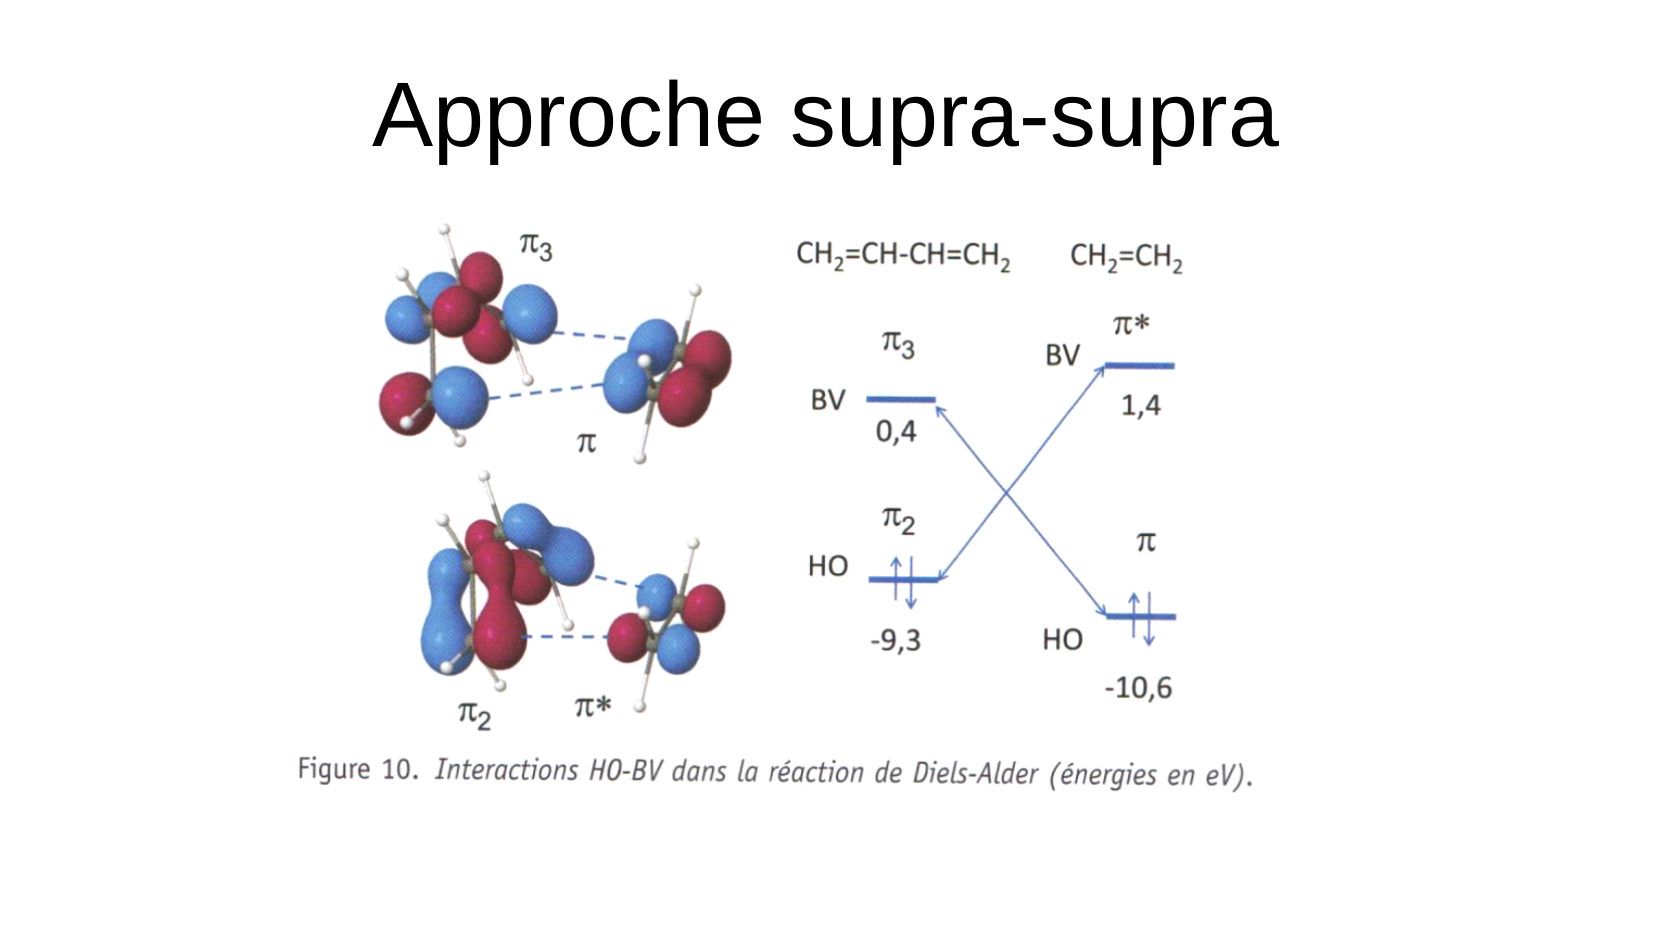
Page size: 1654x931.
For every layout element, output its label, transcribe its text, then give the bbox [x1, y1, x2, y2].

picture [259, 192, 1344, 832]
title Approche supra-supra [82, 37, 1571, 193]
